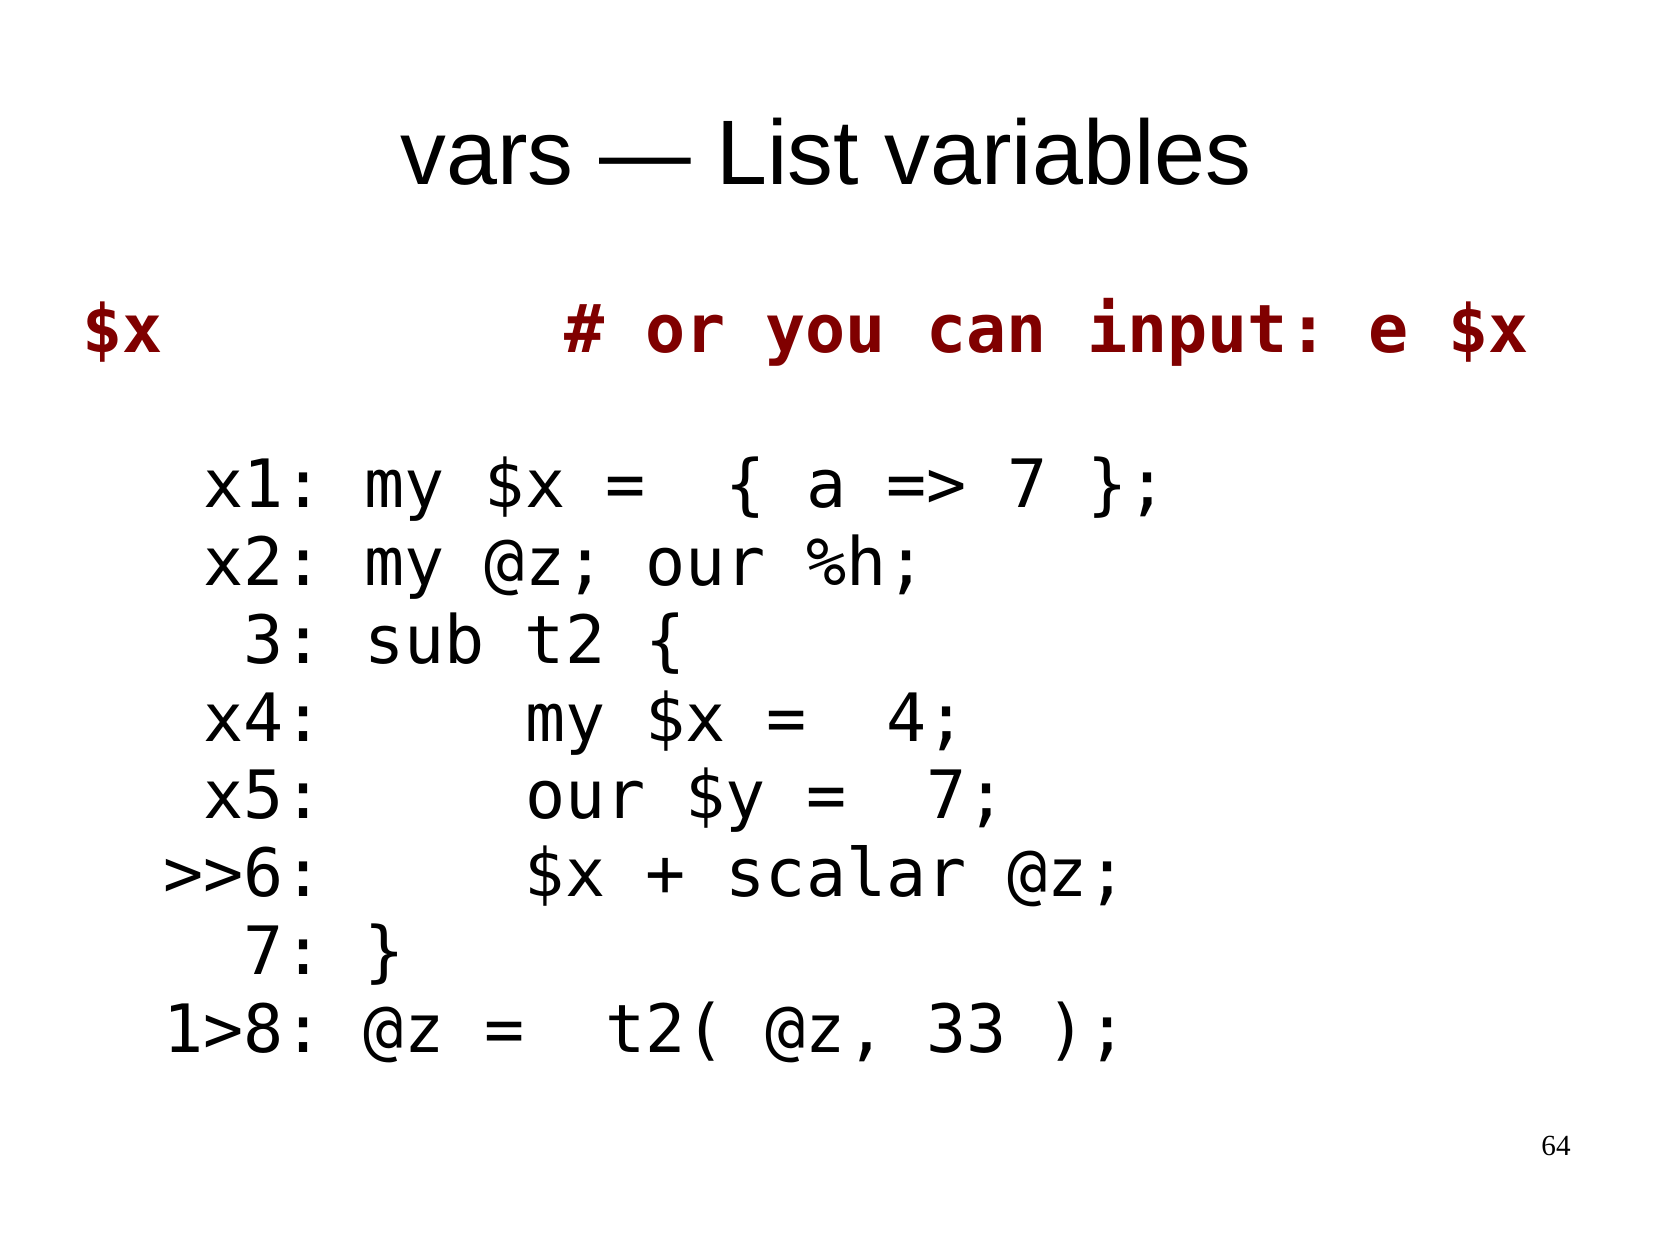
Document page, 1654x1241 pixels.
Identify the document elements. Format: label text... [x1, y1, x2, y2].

subtitle $x # or you can input: e $x x1: my $x = { a => 7 }; x2: my @z; our %h; 3: sub t2 { x4: my $x = 4; x5: our $y = 7; >>6: $x + scalar @z; 7: } 1>8: @z = t2( @z, 33 ); [82, 290, 1571, 1158]
title vars — List variables [82, 49, 1571, 257]
